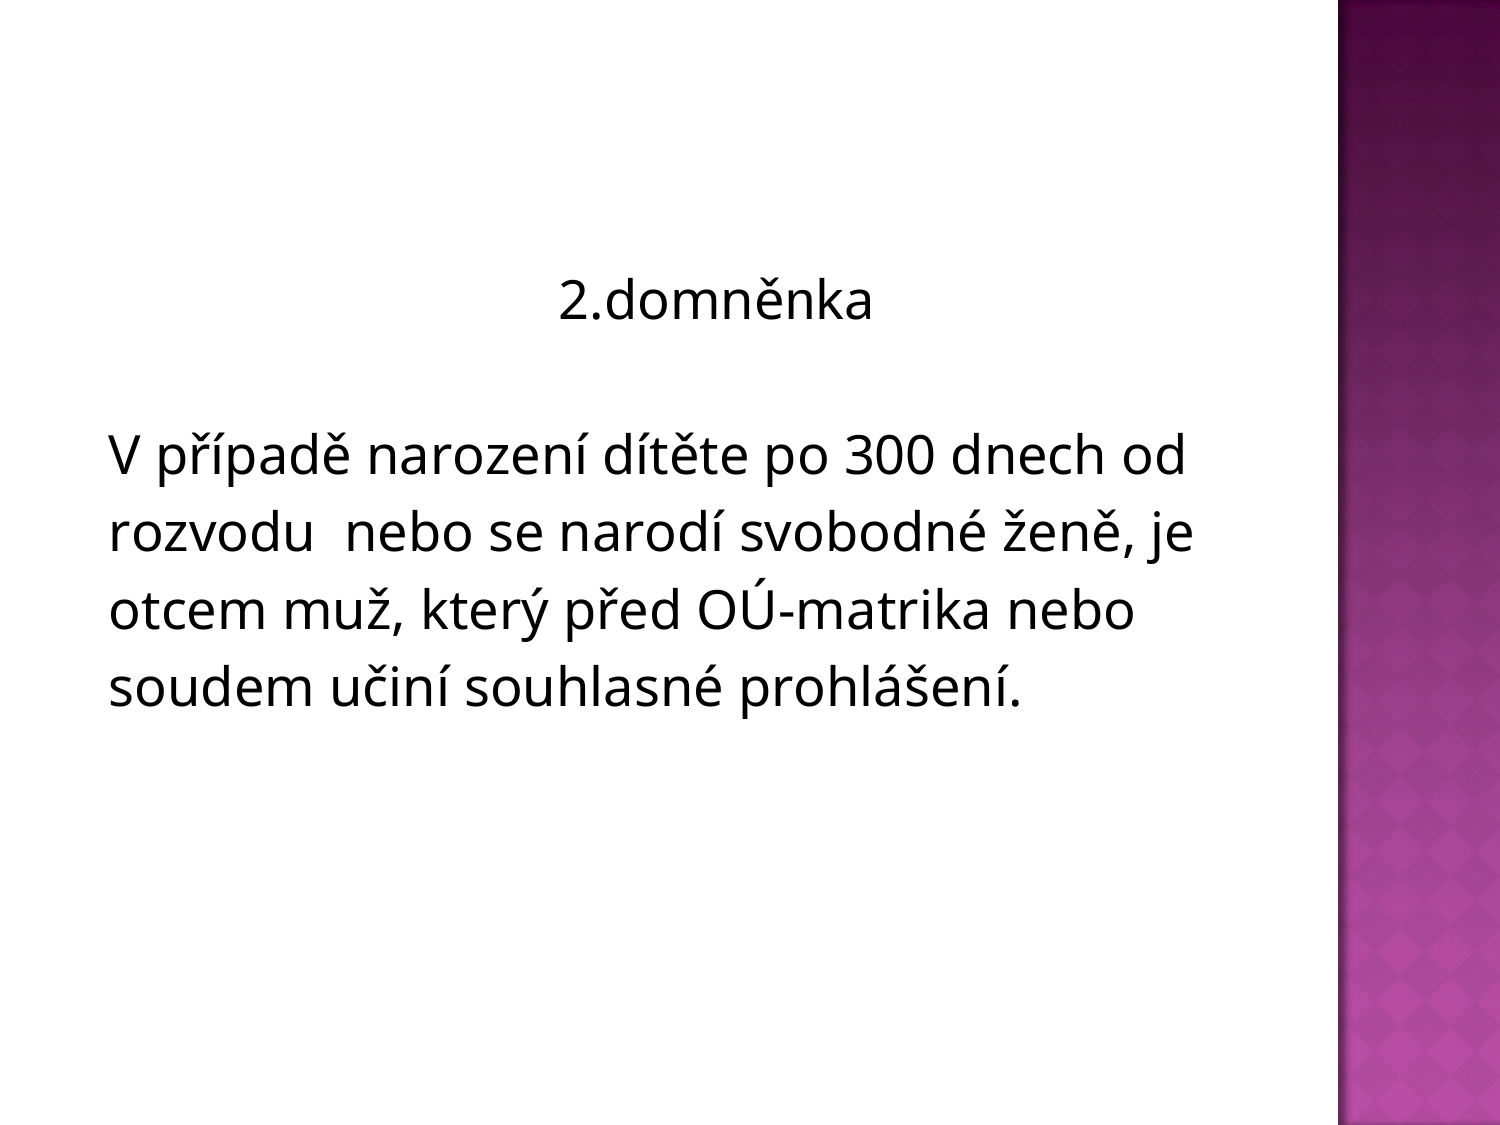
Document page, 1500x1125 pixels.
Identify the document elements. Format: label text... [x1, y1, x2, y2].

picture [1337, 0, 1500, 1125]
list 2.domněnka V případě narození dítěte po 300 dnech od rozvodu nebo se narodí svobodné ženě, je otcem muž, který před OÚ-matrika nebo soudem učiní souhlasné prohlášení. [93, 257, 1444, 1001]
